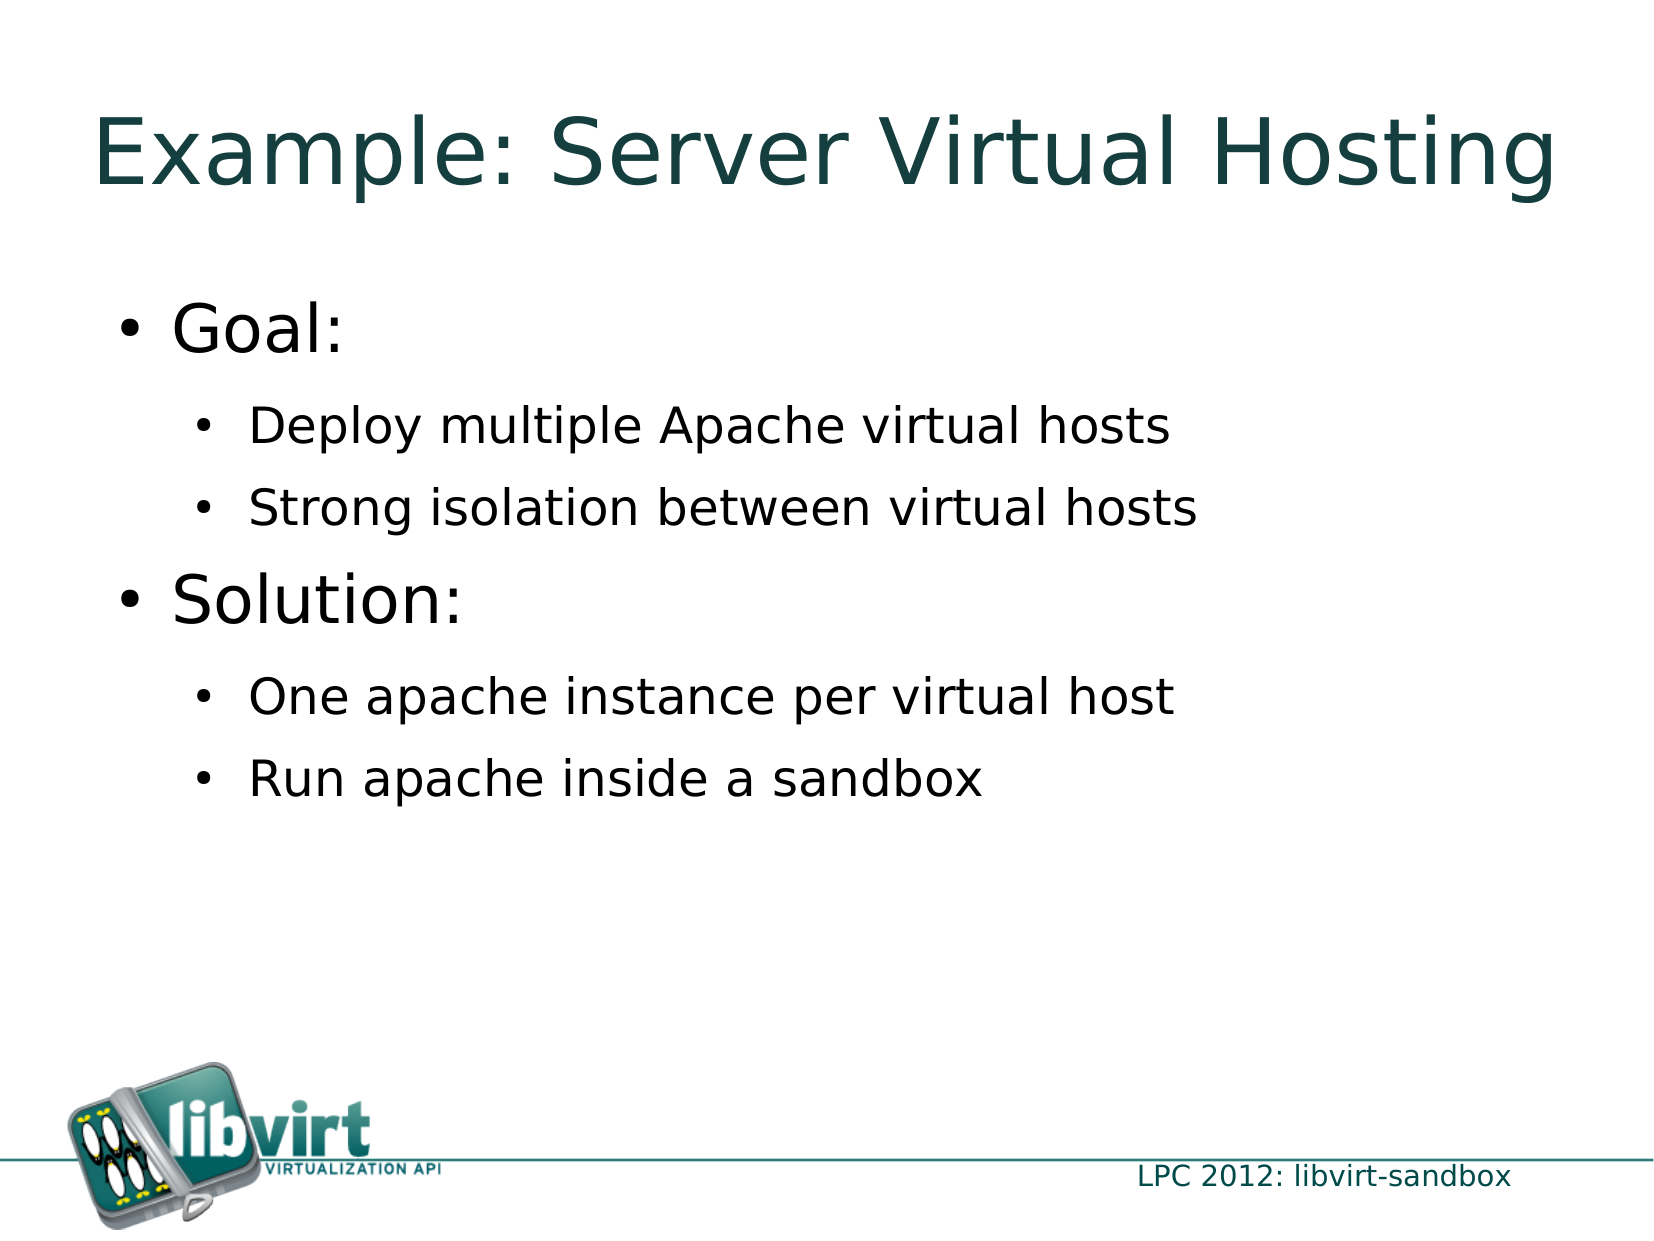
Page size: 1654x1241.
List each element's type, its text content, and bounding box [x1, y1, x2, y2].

title Example: Server Virtual Hosting [82, 49, 1571, 257]
picture [0, 1062, 1654, 1230]
list Goal: Deploy multiple Apache virtual hosts Strong isolation between virtual hosts Solution: One apache instance per virtual host Run apache inside a sandbox [82, 290, 1571, 1062]
text_box LPC 2012: libvirt-sandbox [1122, 1151, 1654, 1211]
